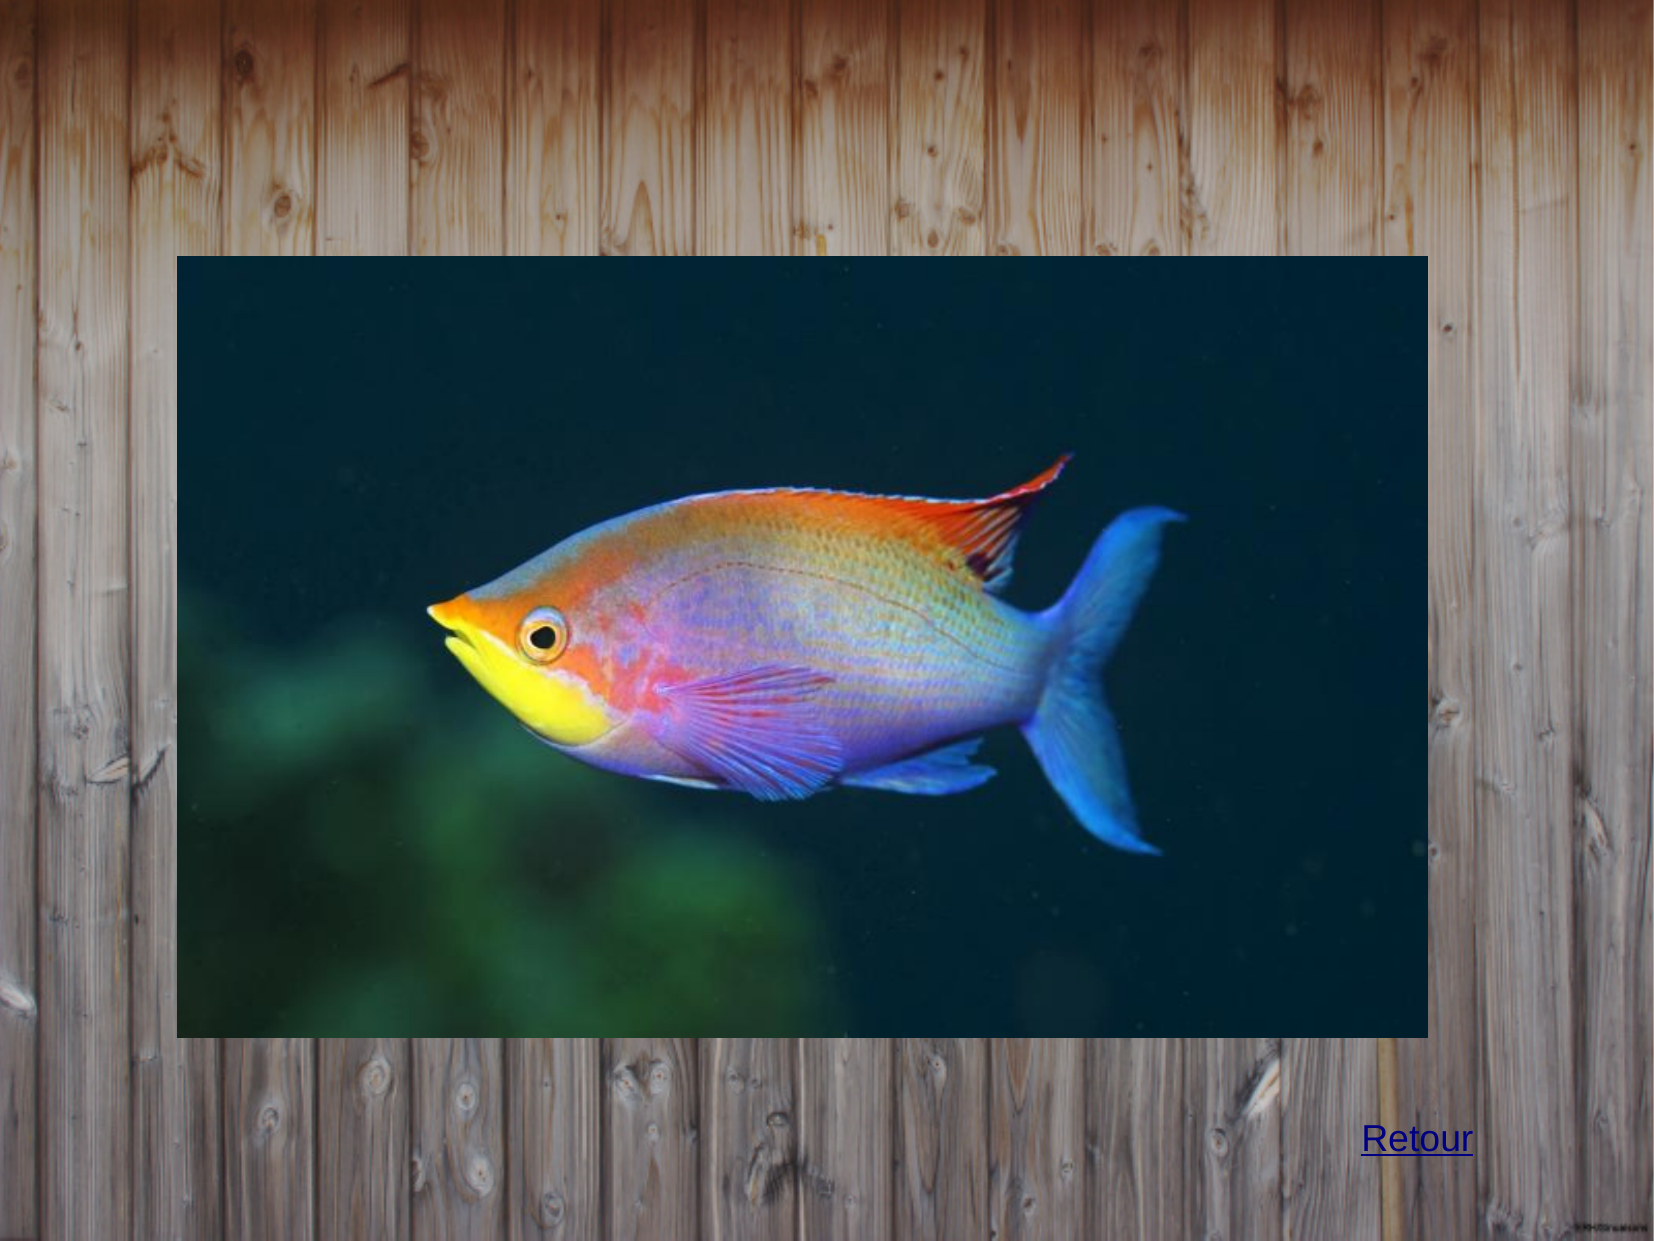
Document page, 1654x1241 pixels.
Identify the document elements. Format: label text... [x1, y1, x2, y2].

text_box Retour [1346, 1110, 1501, 1167]
picture [0, 0, 1654, 1241]
